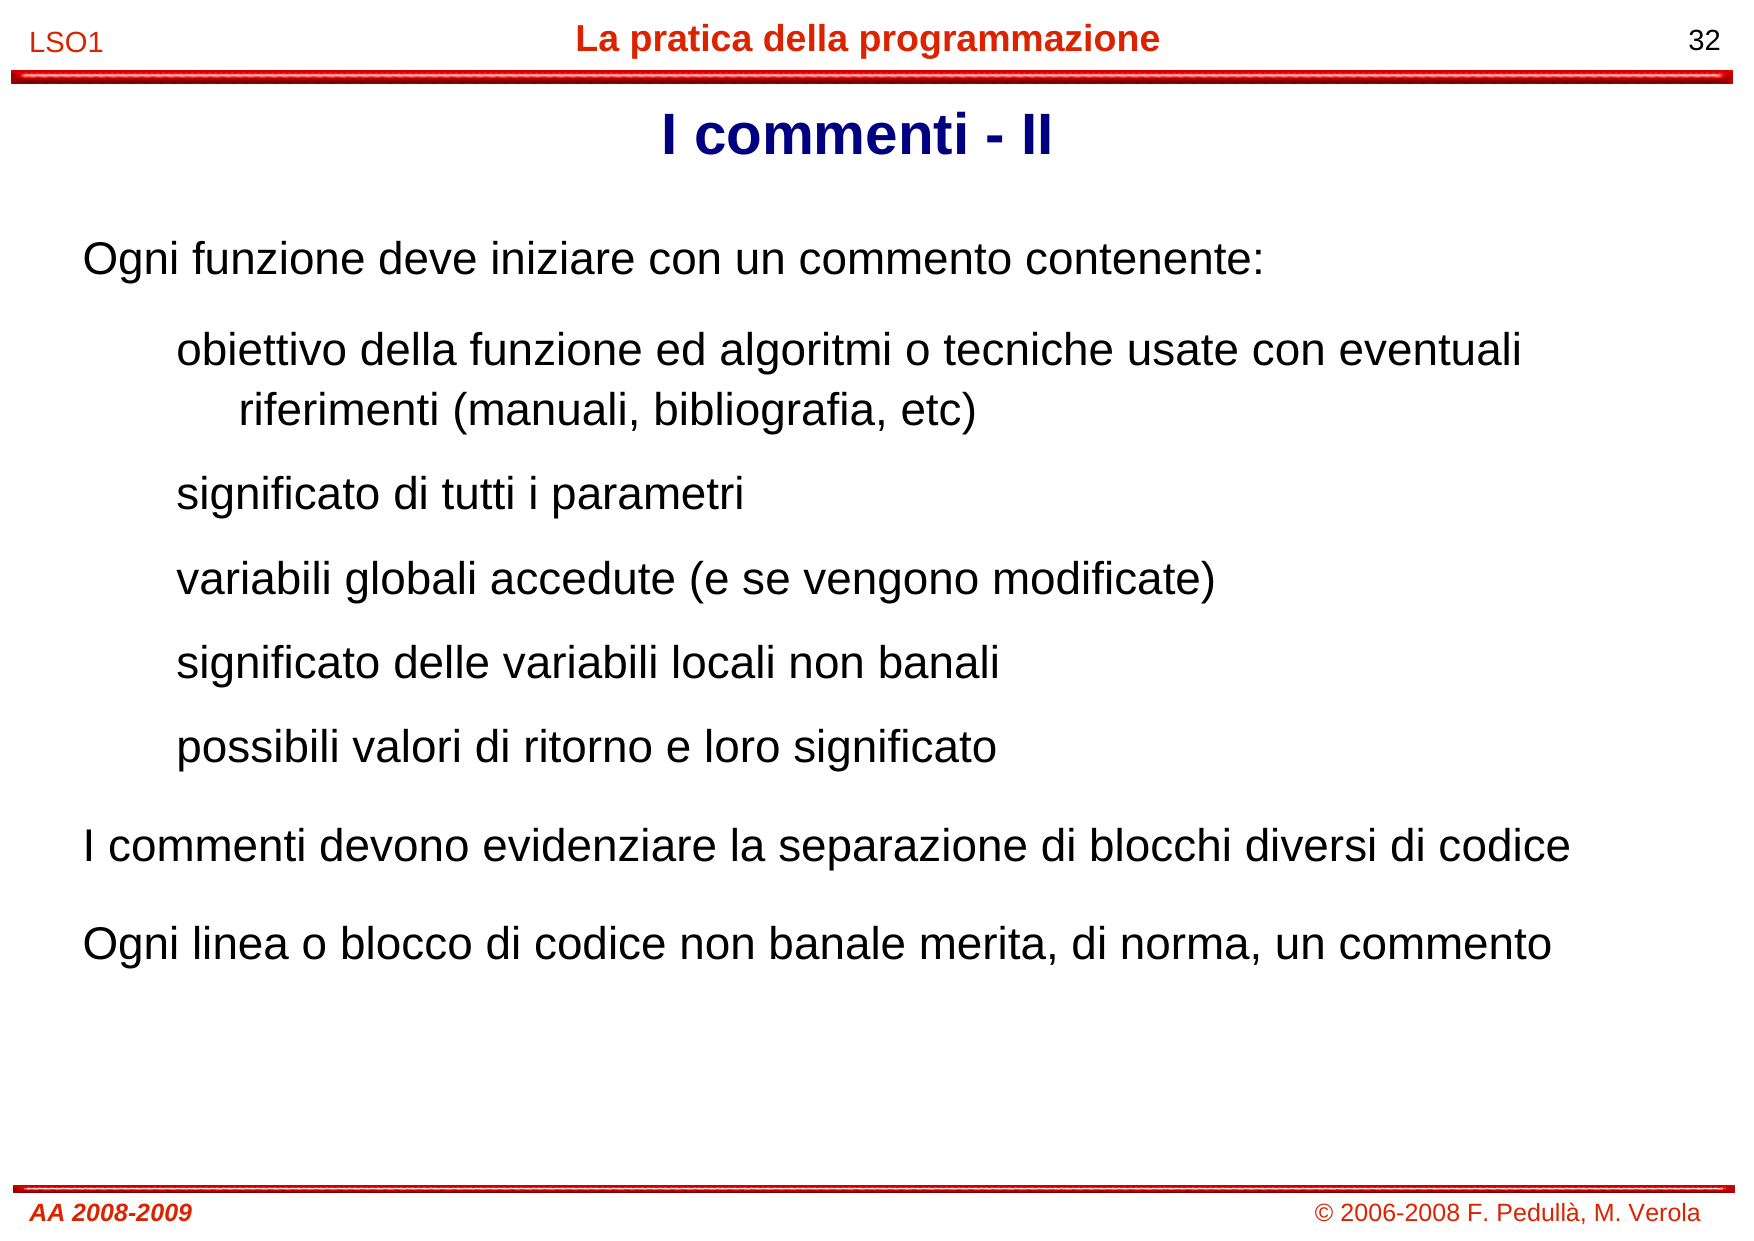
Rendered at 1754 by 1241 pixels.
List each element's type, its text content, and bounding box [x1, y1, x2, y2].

picture [13, 1185, 1735, 1193]
picture [11, 70, 1733, 84]
list Ogni funzione deve iniziare con un commento contenente: obiettivo della funzione ed algoritmi o tecniche usate con eventuali riferimenti (manuali, bibliografia, etc) significato di tutti i parametri variabili globali accedute (e se vengono modificate) significato delle variabili locali non banali possibili valori di ritorno e loro significato I commenti devono evidenziare la separazione di blocchi diversi di codice Ogni linea o blocco di codice non banale merita, di norma, un commento [82, 233, 1605, 1088]
text_box I commenti - II [386, 98, 1330, 187]
